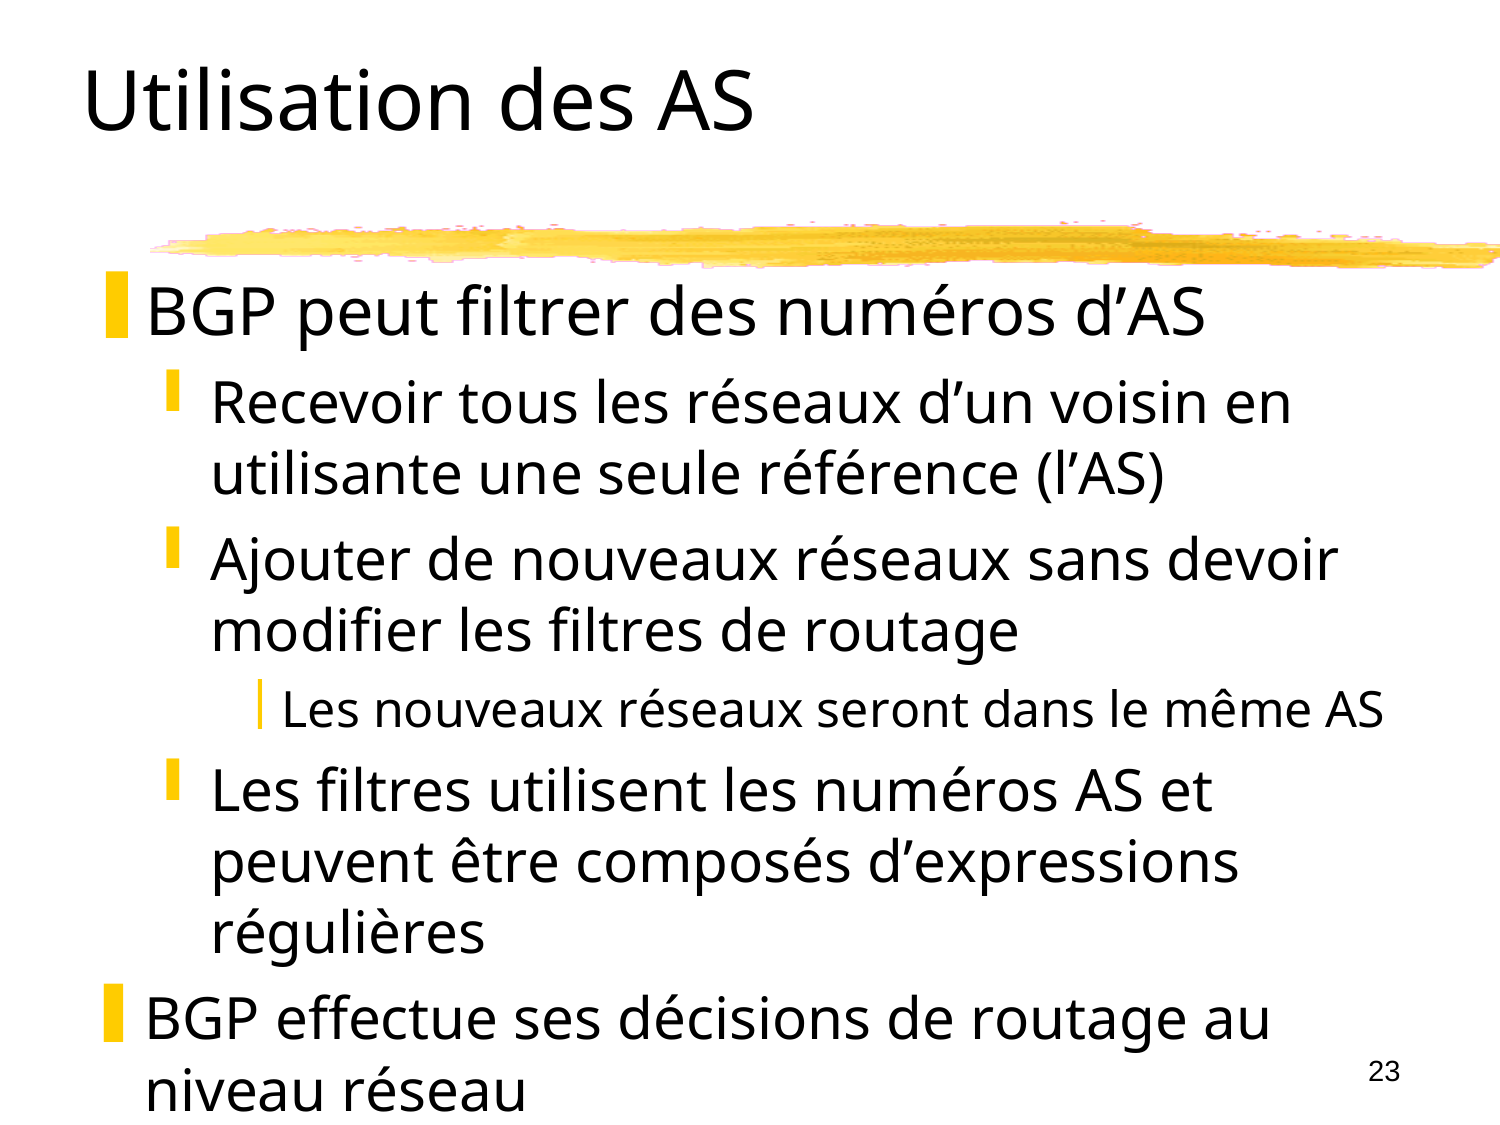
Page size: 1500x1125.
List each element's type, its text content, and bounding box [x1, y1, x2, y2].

list BGP peut filtrer des numéros d’AS Recevoir tous les réseaux d’un voisin en utilisante une seule référence (l’AS)‏ Ajouter de nouveaux réseaux sans devoir modifier les filtres de routage Les nouveaux réseaux seront dans le même AS Les filtres utilisent les numéros AS et peuvent être composés d’expressions régulières BGP effectue ses décisions de routage au niveau réseau [74, 262, 1417, 1096]
picture [150, 215, 1500, 279]
title Utilisation des AS [66, 37, 1342, 163]
